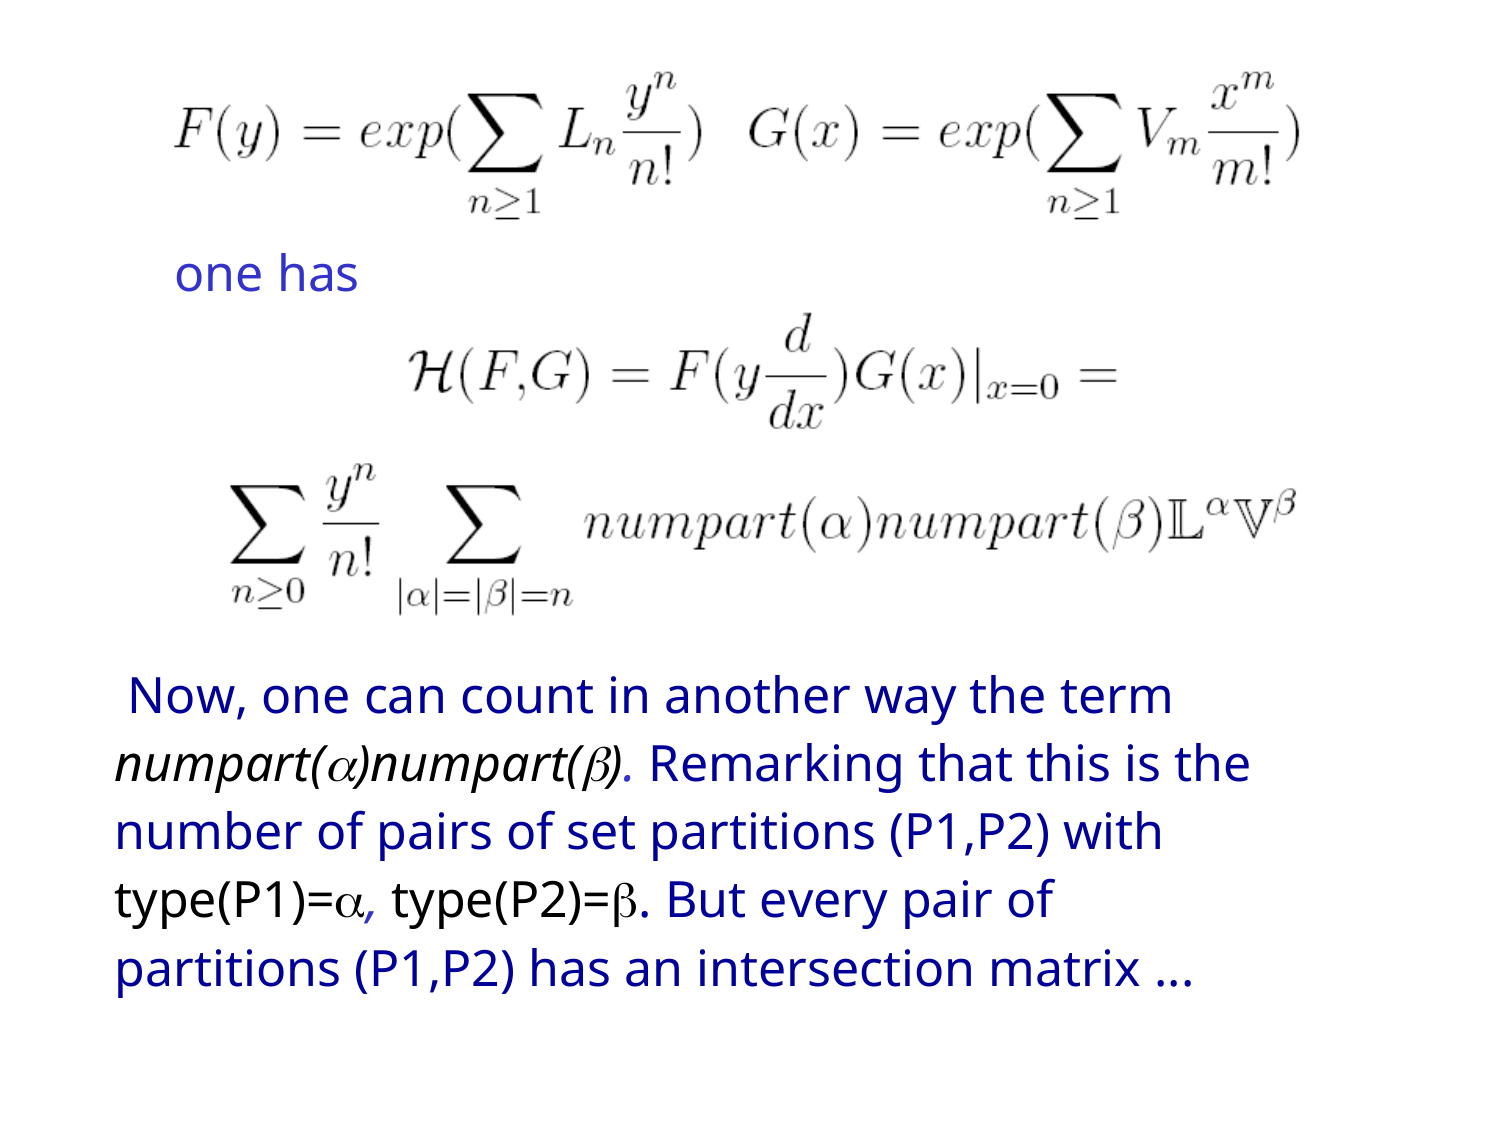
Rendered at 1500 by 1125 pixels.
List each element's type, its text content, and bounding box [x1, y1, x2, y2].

picture [187, 299, 1307, 625]
text_box one has [159, 230, 376, 383]
text_box Now, one can count in another way the term numpart()numpart(). Remarking that this is the number of pairs of set partitions (P1,P2) with type(P1)=, type(P2)=. But every pair of partitions (P1,P2) has an intersection matrix ... [99, 652, 1281, 1009]
picture [174, 61, 1307, 230]
